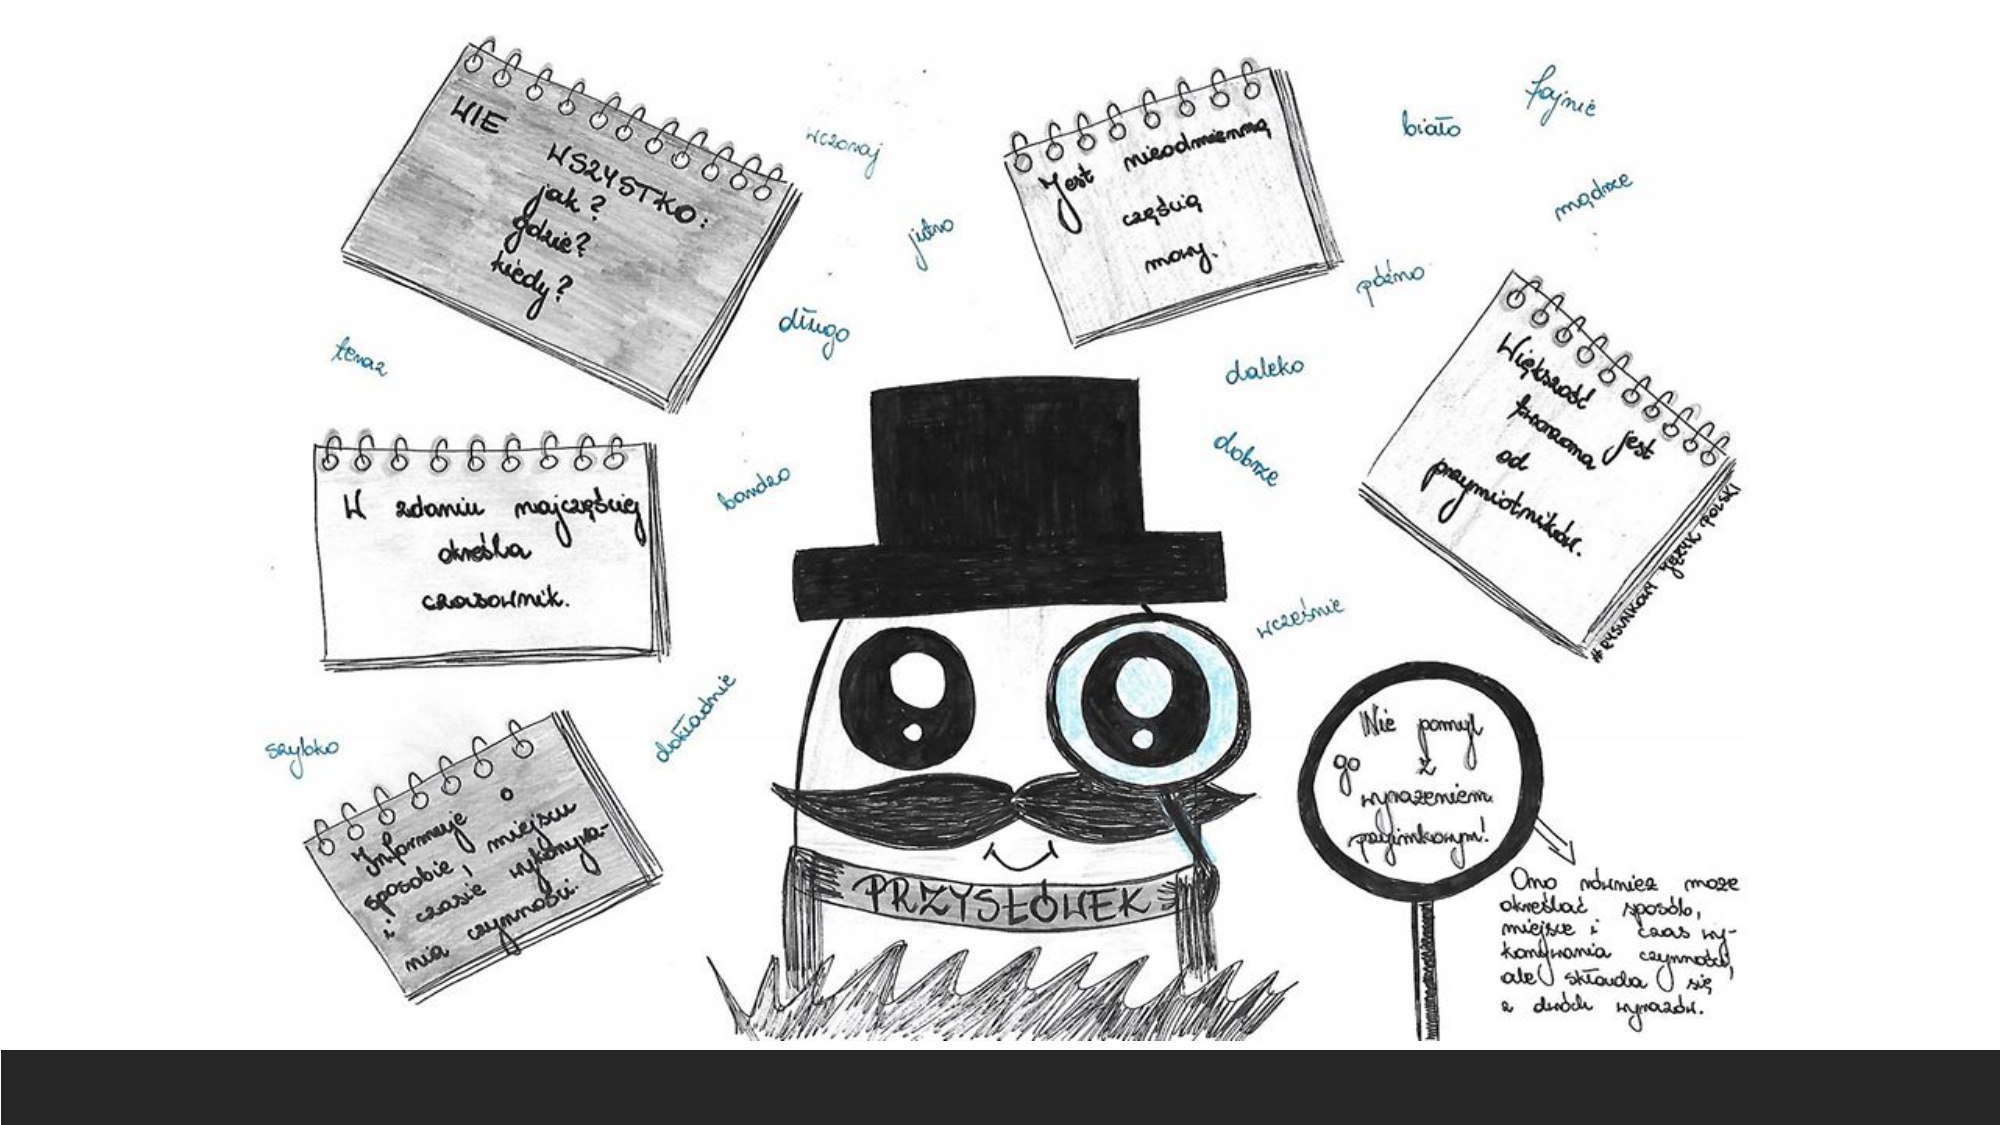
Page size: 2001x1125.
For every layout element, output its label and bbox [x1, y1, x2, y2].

picture [251, 34, 1749, 1041]
